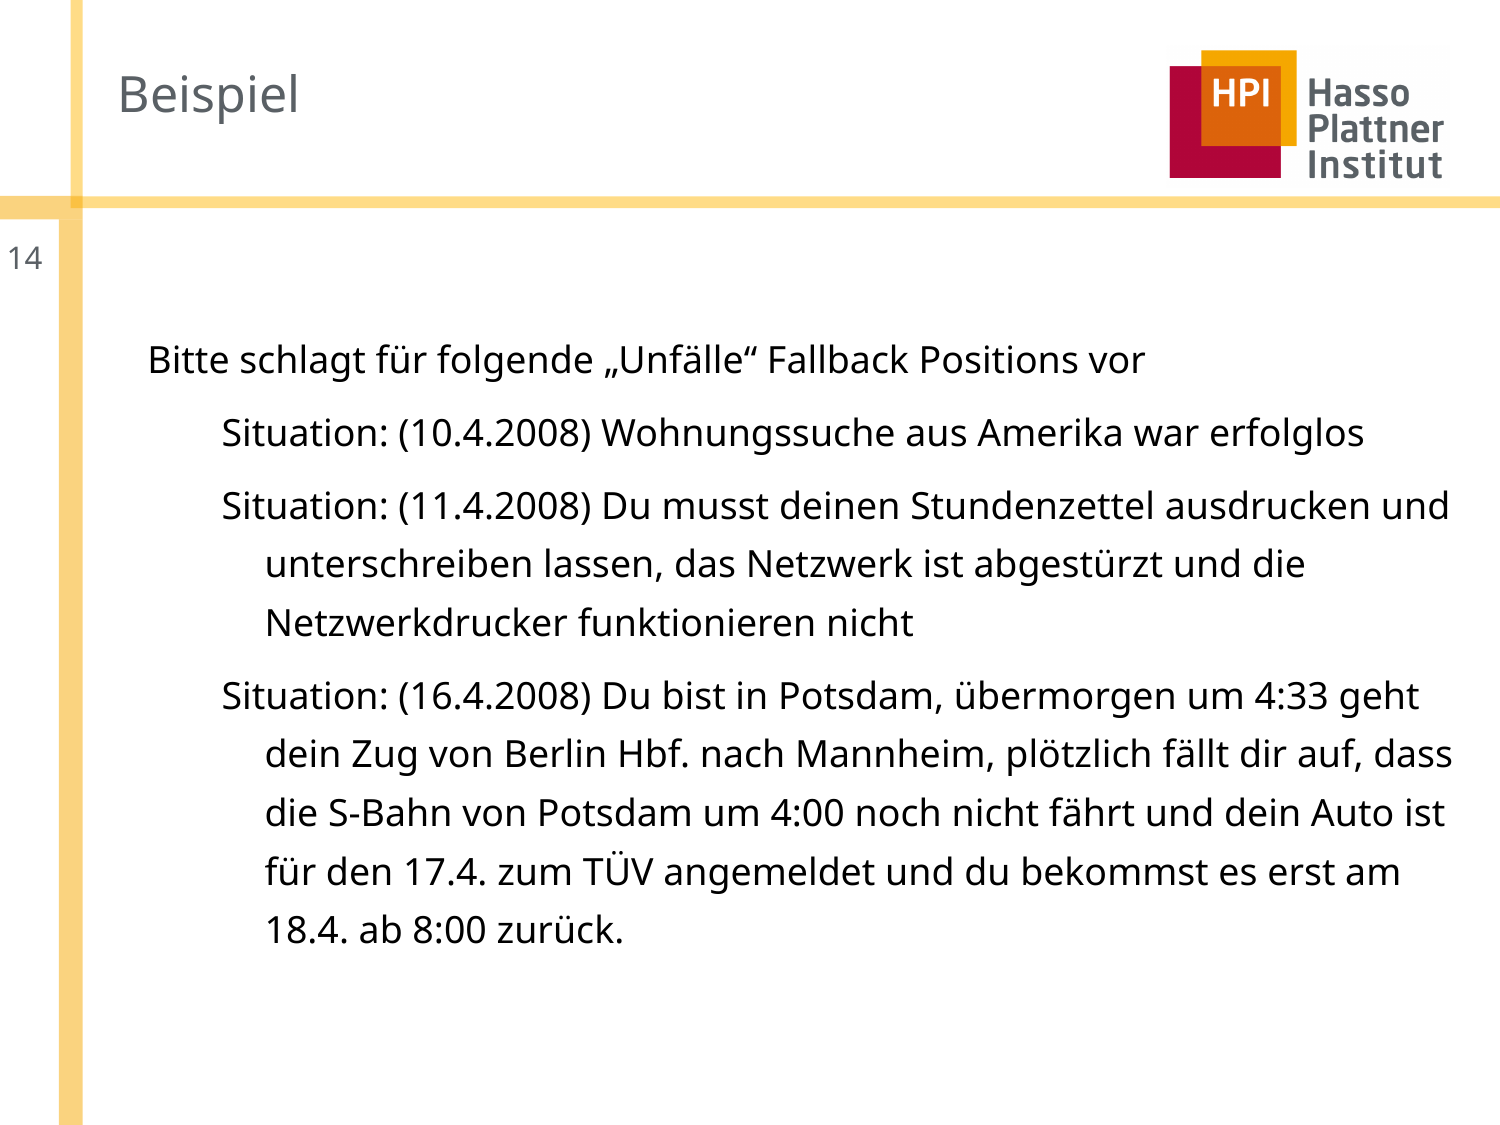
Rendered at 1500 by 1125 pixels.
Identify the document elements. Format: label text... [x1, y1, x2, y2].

list Bitte schlagt für folgende „Unfälle“ Fallback Positions vor Situation: (10.4.2008) Wohnungssuche aus Amerika war erfolglos Situation: (11.4.2008) Du musst deinen Stundenzettel ausdrucken und unterschreiben lassen, das Netzwerk ist abgestürzt und die Netzwerkdrucker funktionieren nicht Situation: (16.4.2008) Du bist in Potsdam, übermorgen um 4:33 geht dein Zug von Berlin Hbf. nach Mannheim, plötzlich fällt dir auf, dass die S-Bahn von Potsdam um 4:00 noch nicht fährt und dein Auto ist für den 17.4. zum TÜV angemeldet und du bekommst es erst am 18.4. ab 8:00 zurück. [117, 326, 1459, 1056]
title Beispiel [117, 7, 1093, 179]
